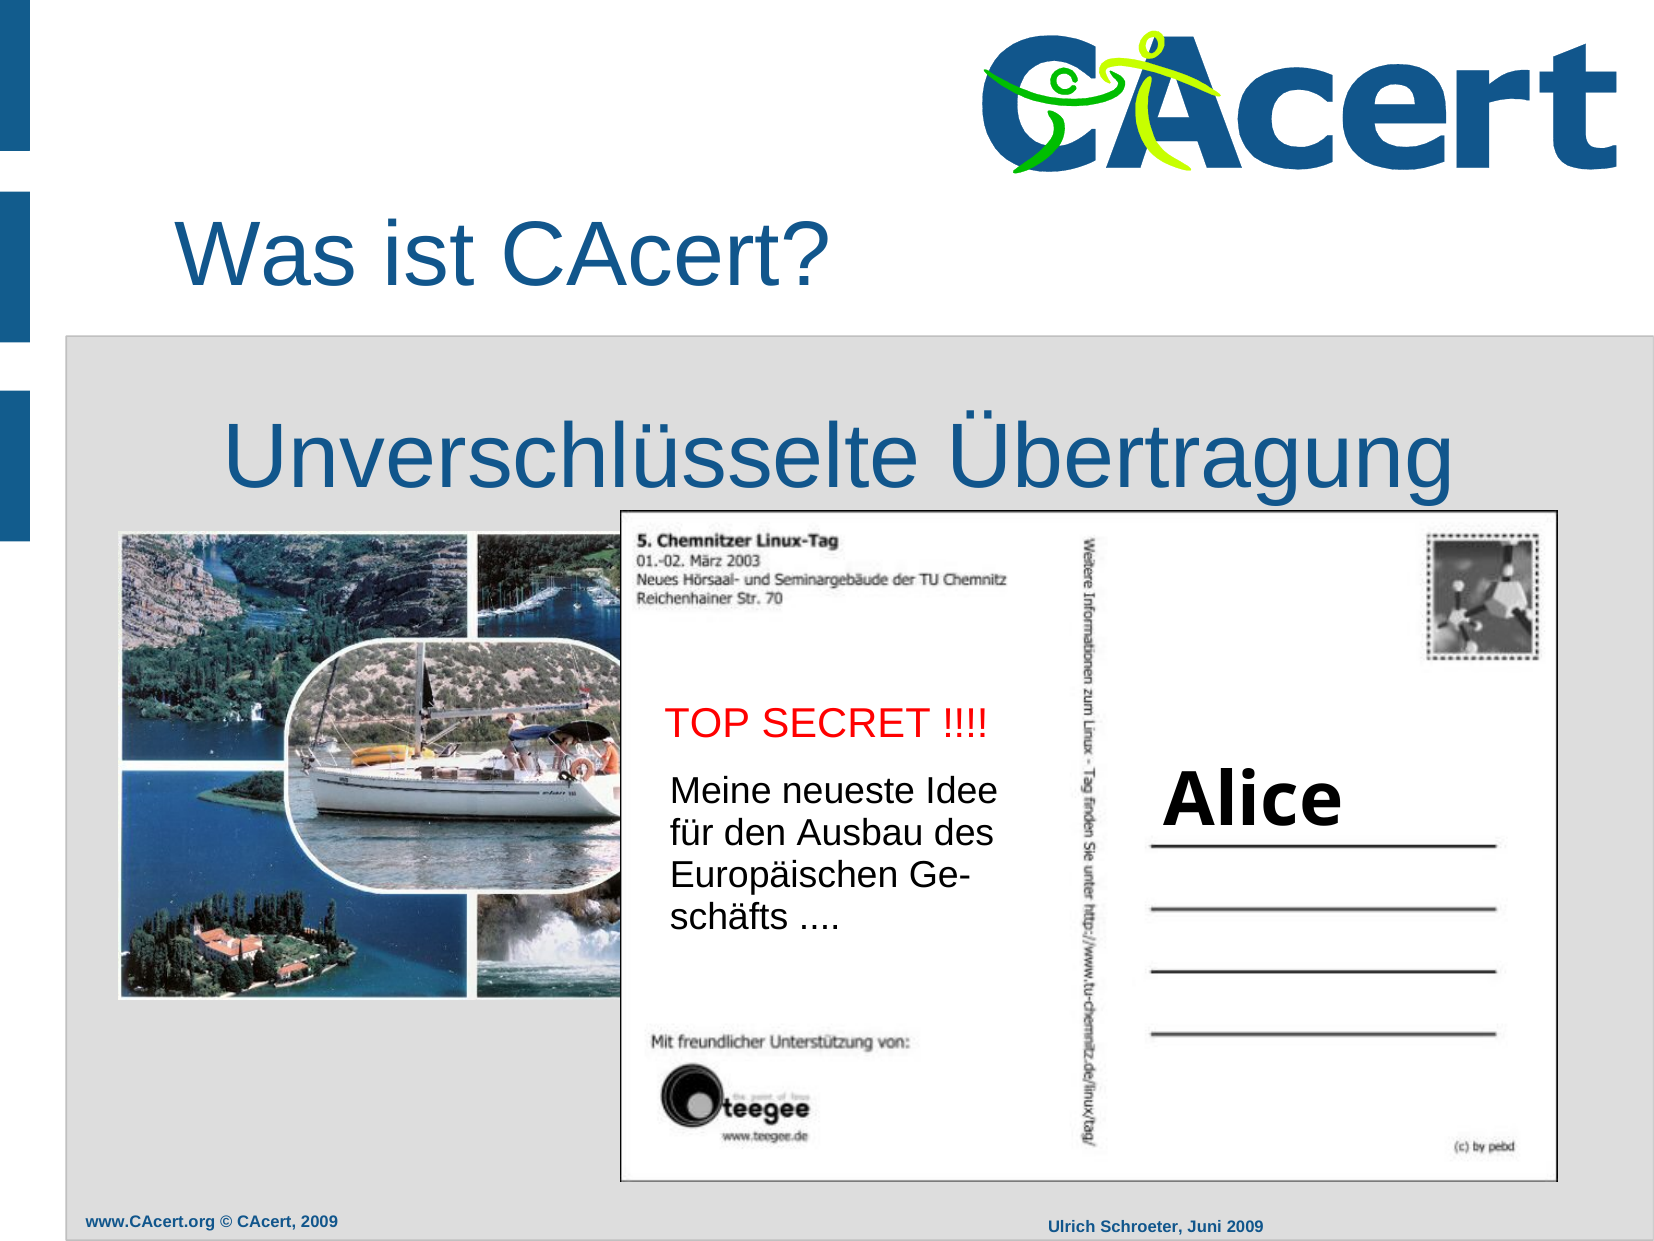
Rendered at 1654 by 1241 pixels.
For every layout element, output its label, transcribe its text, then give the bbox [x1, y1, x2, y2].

title Unverschlüsselte Übertragung [114, 348, 1526, 507]
text_box Was ist CAcert? [118, 195, 837, 313]
text_box Alice [1148, 738, 1388, 859]
picture [118, 510, 1558, 1182]
text_box TOP SECRET !!!! [649, 649, 1034, 754]
text_box Meine neueste Idee für den Ausbau des Europäischen Ge- schäfts .... [655, 761, 1014, 945]
